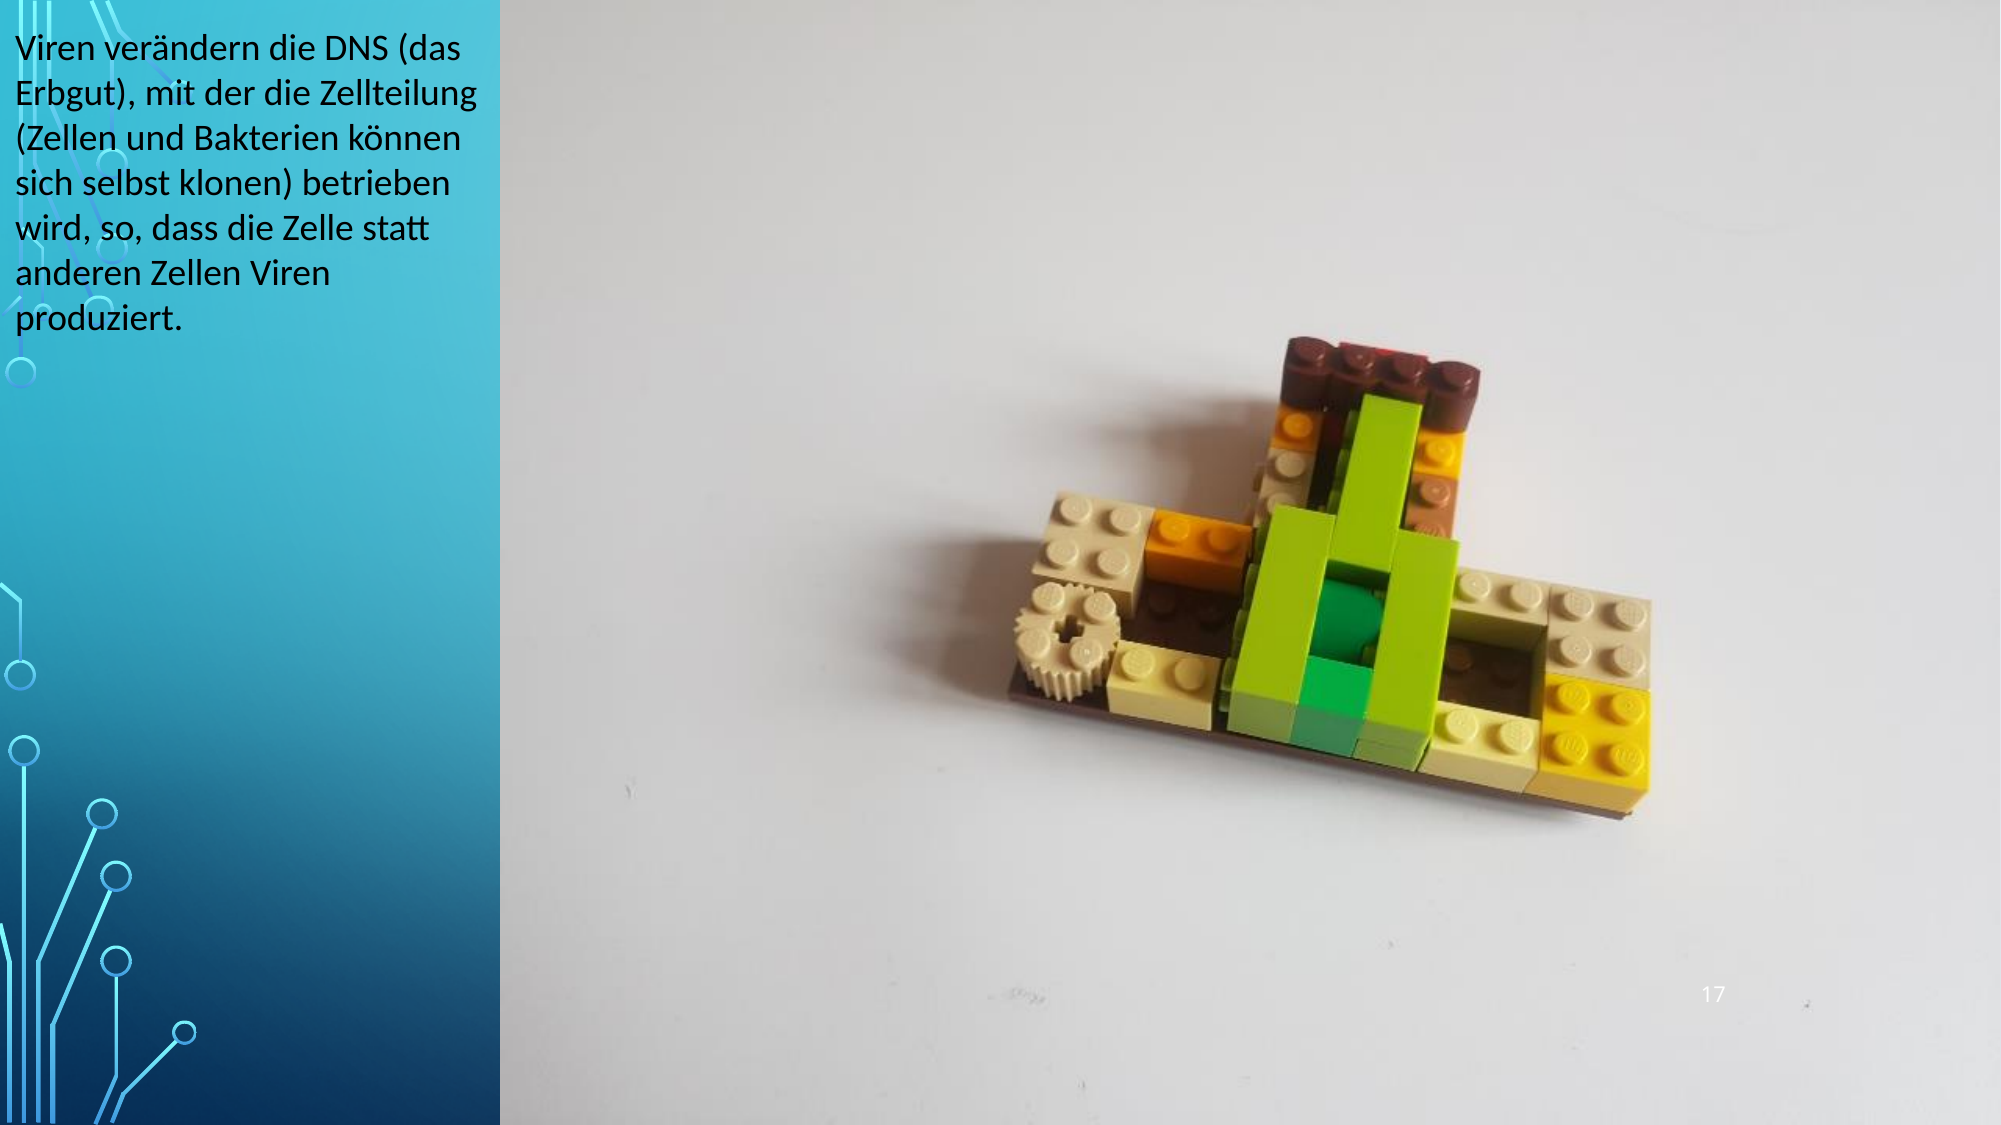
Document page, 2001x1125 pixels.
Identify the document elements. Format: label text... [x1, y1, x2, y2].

text_box [1685, 965, 1813, 1025]
picture [500, 0, 2000, 1125]
text_box Viren verändern die DNS (das Erbgut), mit der die Zellteilung (Zellen und Bakterien können sich selbst klonen) betrieben wird, so, dass die Zelle statt anderen Zellen Viren produziert. [0, 15, 495, 349]
